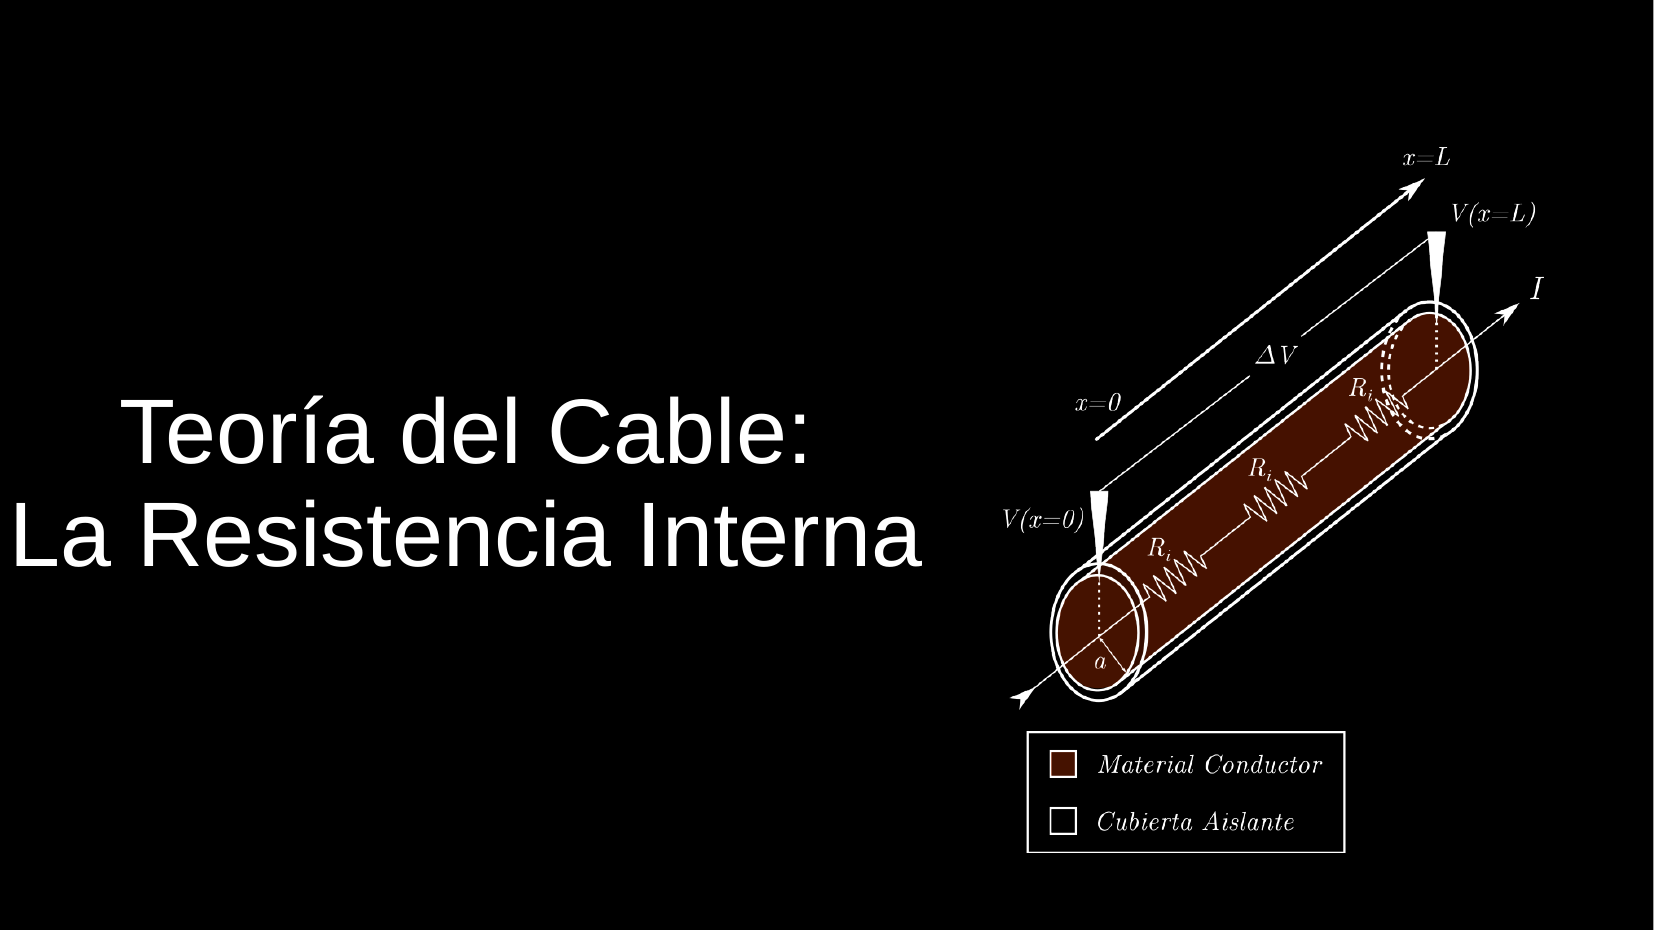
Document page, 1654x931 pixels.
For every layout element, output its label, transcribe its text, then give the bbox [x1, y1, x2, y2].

picture [1003, 147, 1544, 853]
title Teoría del Cable: La Resistencia Interna [0, 380, 1003, 586]
